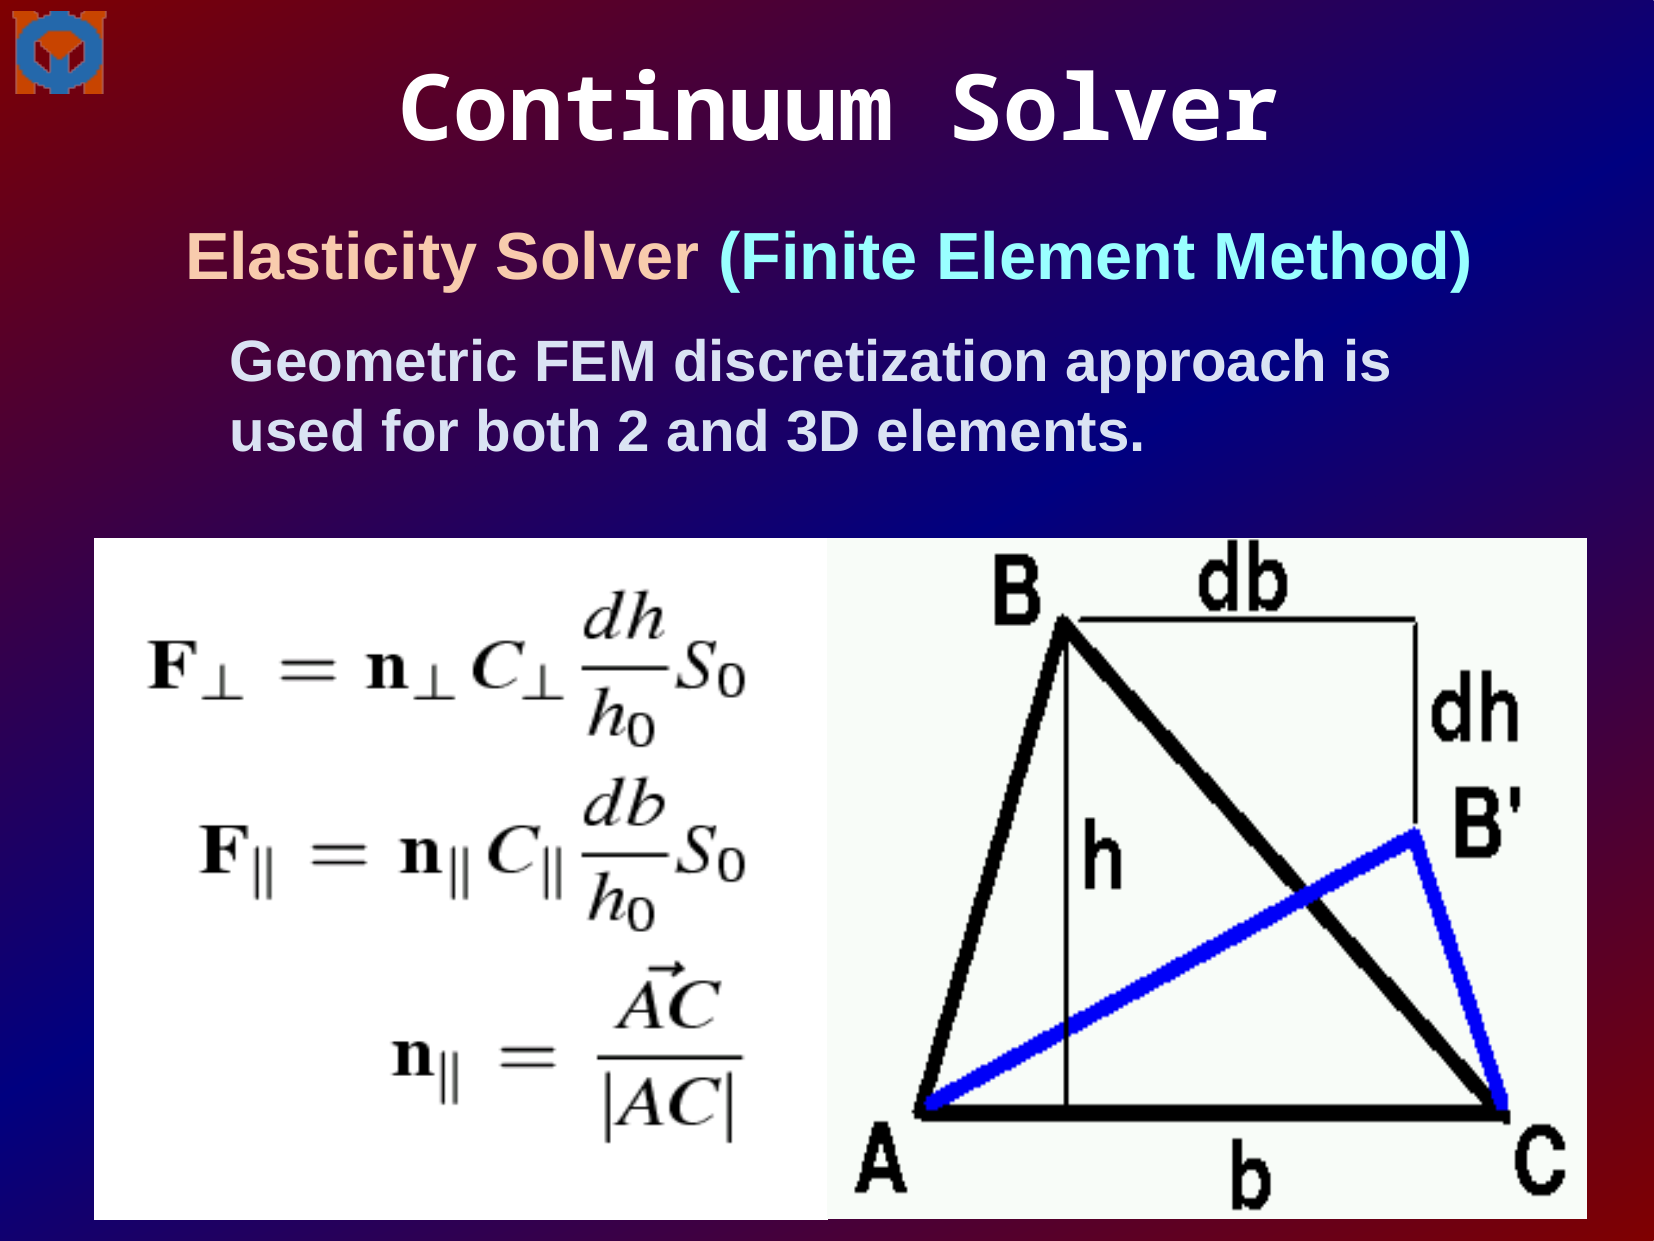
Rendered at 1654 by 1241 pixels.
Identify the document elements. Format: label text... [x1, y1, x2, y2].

text_box Elasticity Solver (Finite Element Method) [183, 212, 1560, 293]
text_box Continuum Solver [132, 48, 1545, 159]
picture [11, 11, 110, 95]
picture [94, 538, 1587, 1220]
text_box Geometric FEM discretization approach is used for both 2 and 3D elements. [229, 323, 1517, 464]
